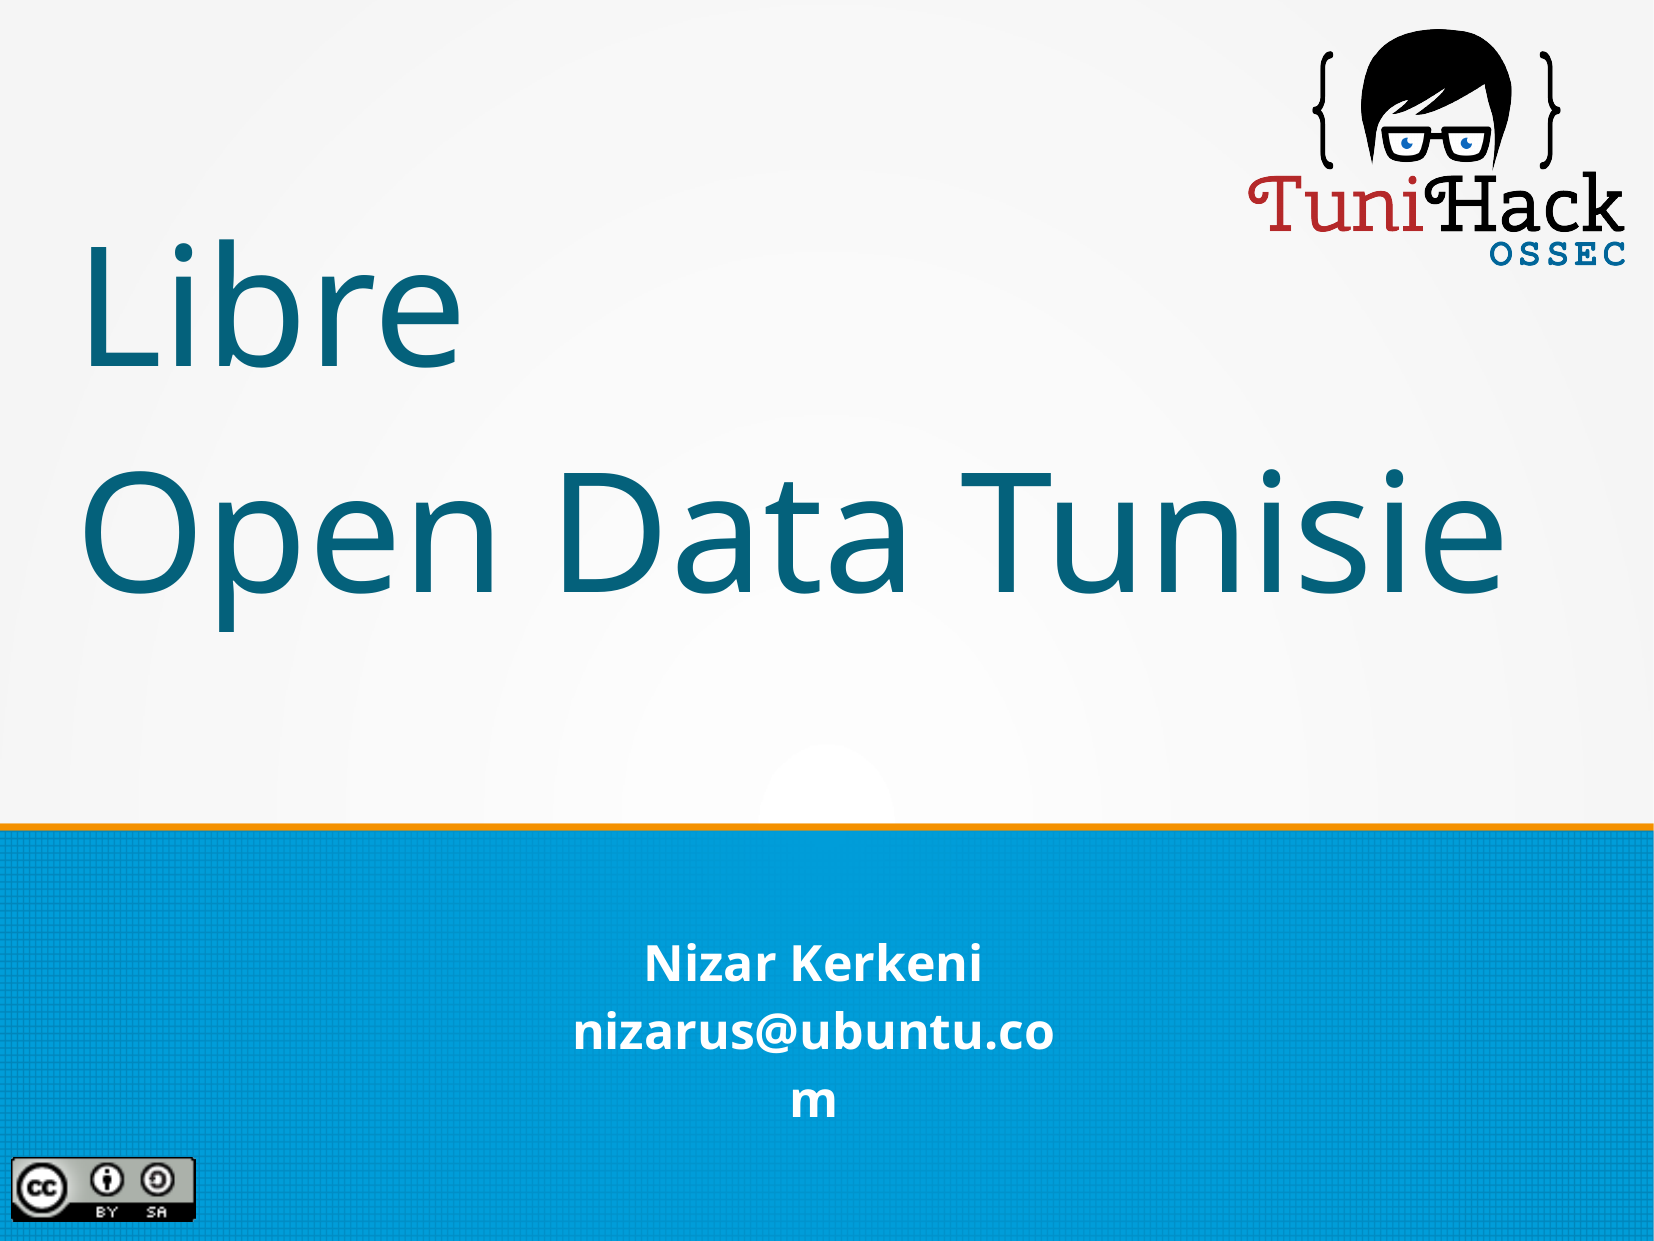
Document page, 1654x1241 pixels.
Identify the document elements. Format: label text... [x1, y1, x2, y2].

picture [0, 0, 1654, 830]
title Libre Open Data Tunisie [75, 49, 1564, 781]
subtitle Nizar Kerkeni nizarus@ubuntu.com [572, 902, 1082, 1158]
picture [12, 1158, 195, 1221]
